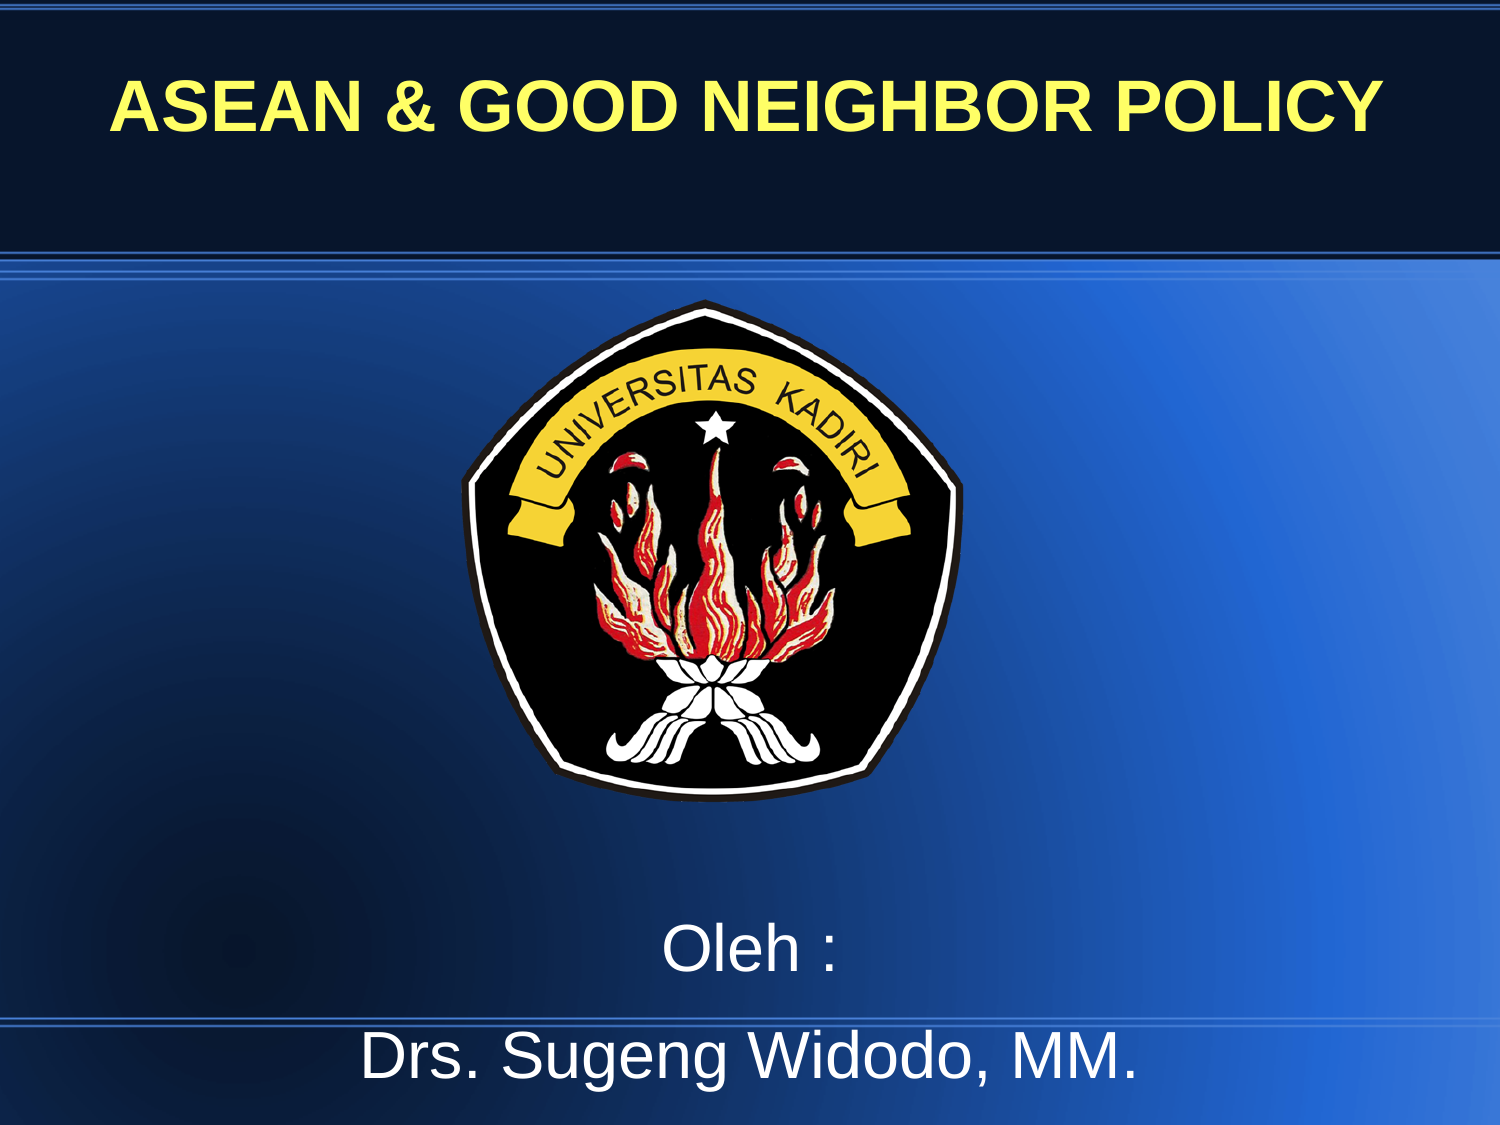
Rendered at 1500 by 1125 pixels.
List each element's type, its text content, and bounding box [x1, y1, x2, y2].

subtitle Oleh : Drs. Sugeng Widodo, MM. [0, 897, 1500, 1092]
title ASEAN & GOOD NEIGHBOR POLICY [25, 5, 1470, 201]
picture [413, 270, 1014, 828]
